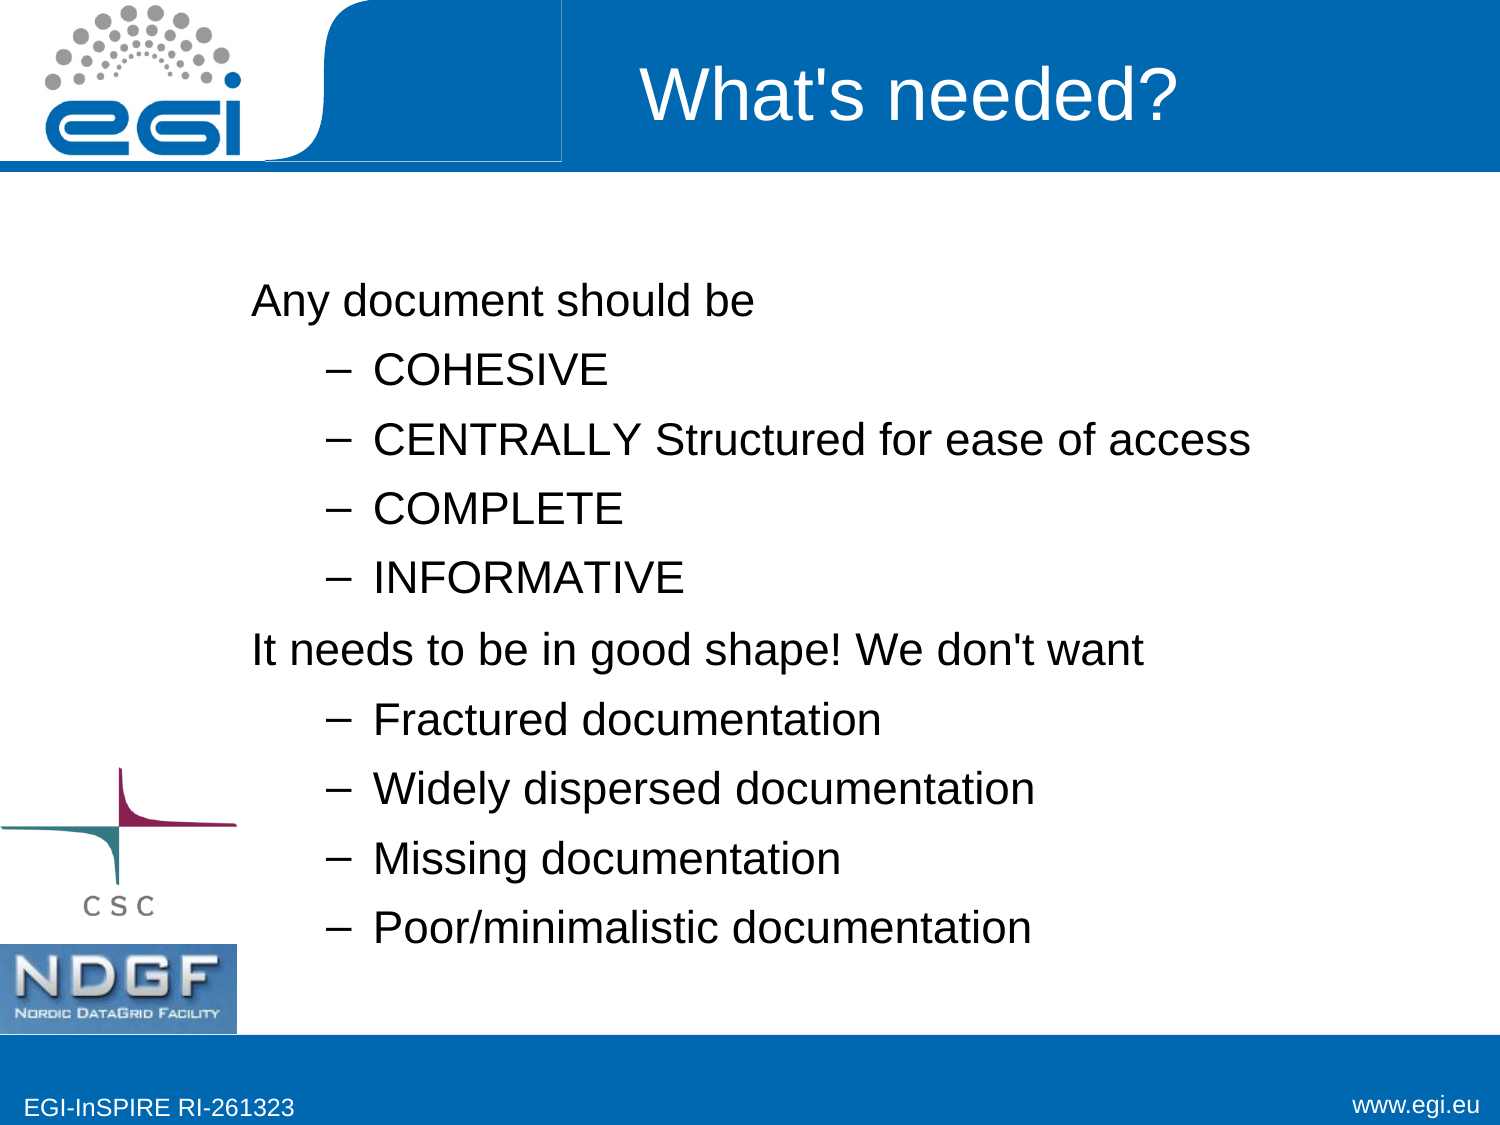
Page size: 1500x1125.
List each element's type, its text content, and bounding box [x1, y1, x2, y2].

picture [0, 767, 236, 916]
list Any document should be COHESIVE CENTRALLY Structured for ease of access COMPLETE INFORMATIVE It needs to be in good shape! We don't want Fractured documentation Widely dispersed documentation Missing documentation Poor/minimalistic documentation [236, 262, 1426, 1006]
picture [0, 944, 237, 1034]
title What's needed? [348, 0, 1471, 208]
picture [0, 0, 265, 161]
